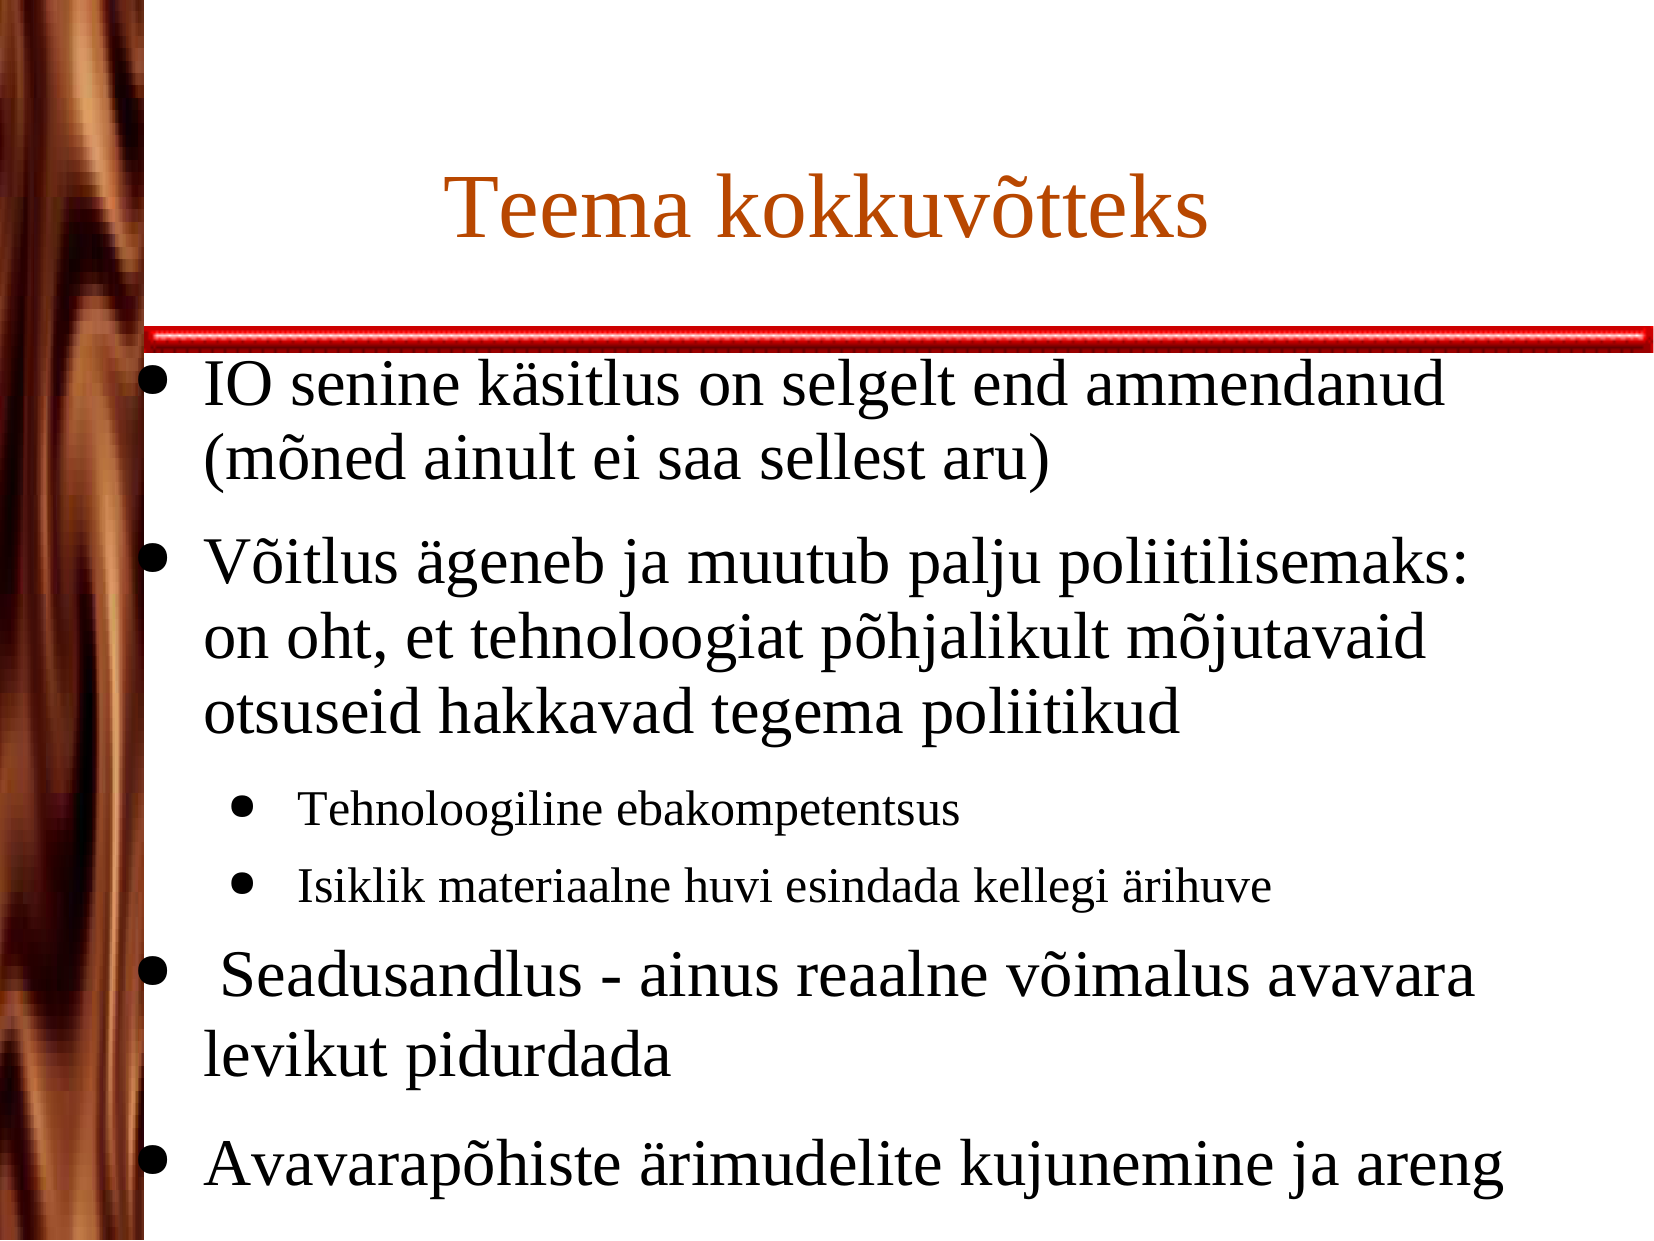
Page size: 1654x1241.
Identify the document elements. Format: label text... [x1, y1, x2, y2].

title Teema kokkuvõtteks [121, 100, 1533, 312]
list IO senine käsitlus on selgelt end ammendanud (mõned ainult ei saa sellest aru) Võitlus ägeneb ja muutub palju poliitilisemaks: on oht, et tehnoloogiat põhjalikult mõjutavaid otsuseid hakkavad tegema poliitikud Tehnoloogiline ebakompetentsus Isiklik materiaalne huvi esindada kellegi ärihuve Seadusandlus - ainus reaalne võimalus avavara levikut pidurdada Avavarapõhiste ärimudelite kujunemine ja areng [121, 344, 1533, 1234]
picture [0, 0, 1654, 1240]
